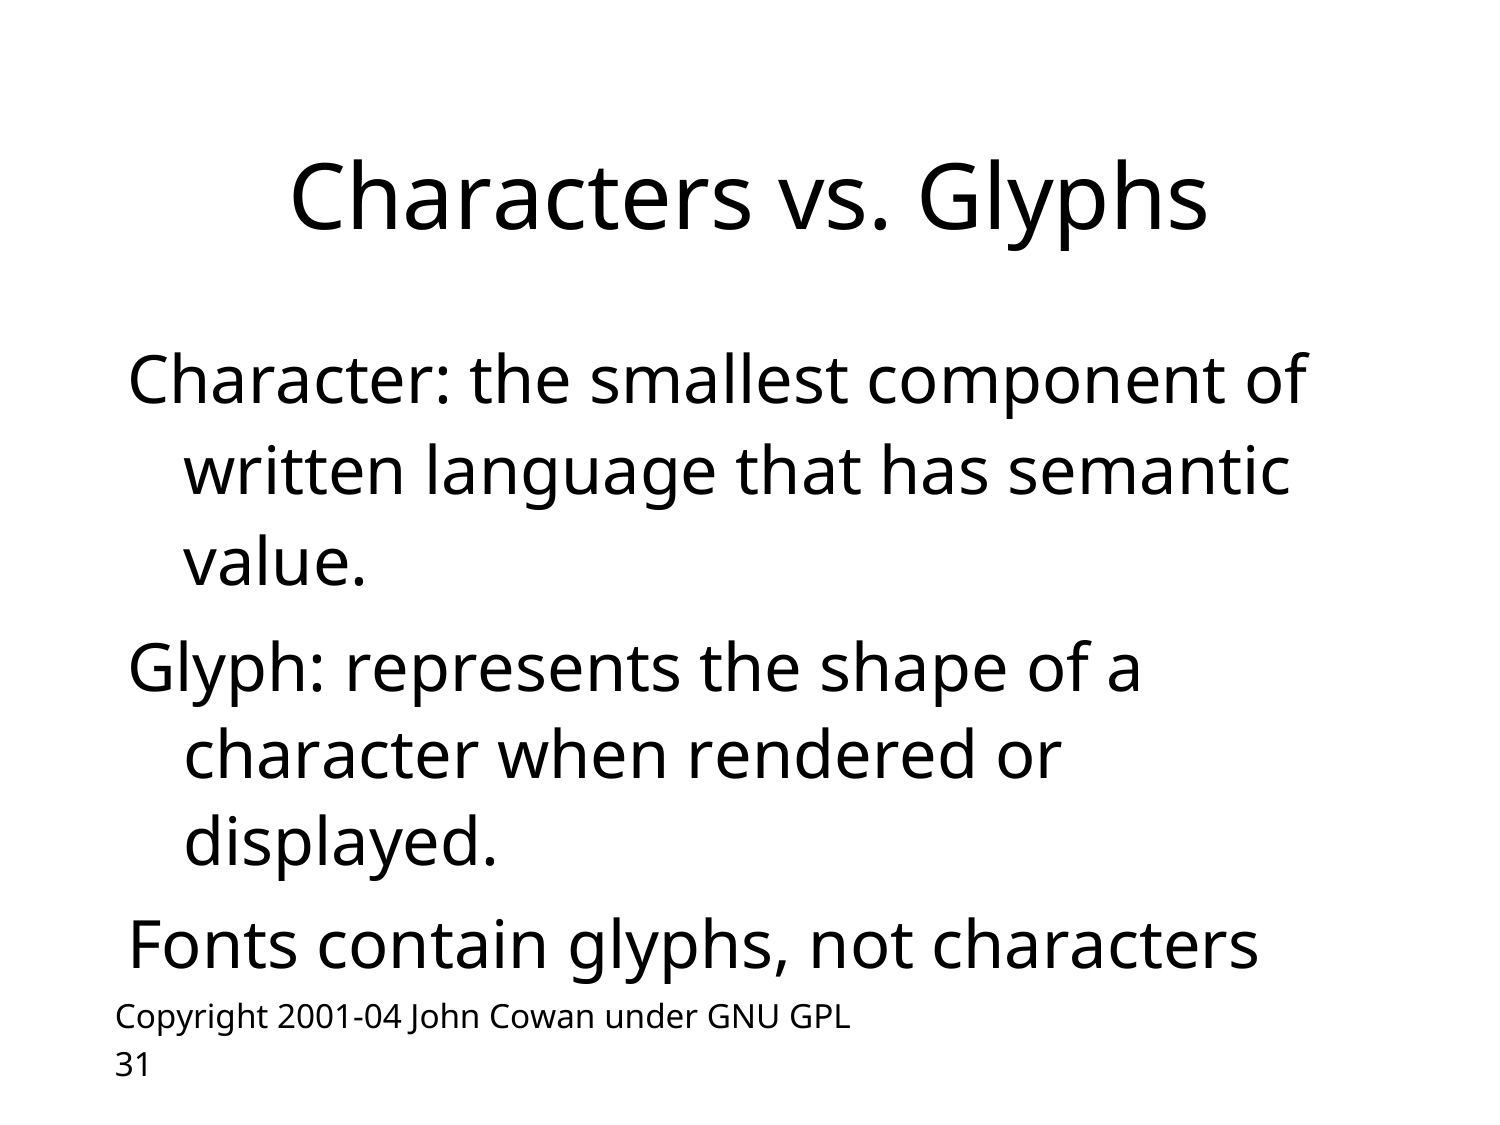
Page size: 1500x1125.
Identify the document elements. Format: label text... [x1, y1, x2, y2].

title Characters vs. Glyphs [112, 99, 1388, 288]
list Character: the smallest component of written language that has semantic value. Glyph: represents the shape of a character when rendered or displayed. Fonts contain glyphs, not characters [112, 324, 1388, 1000]
